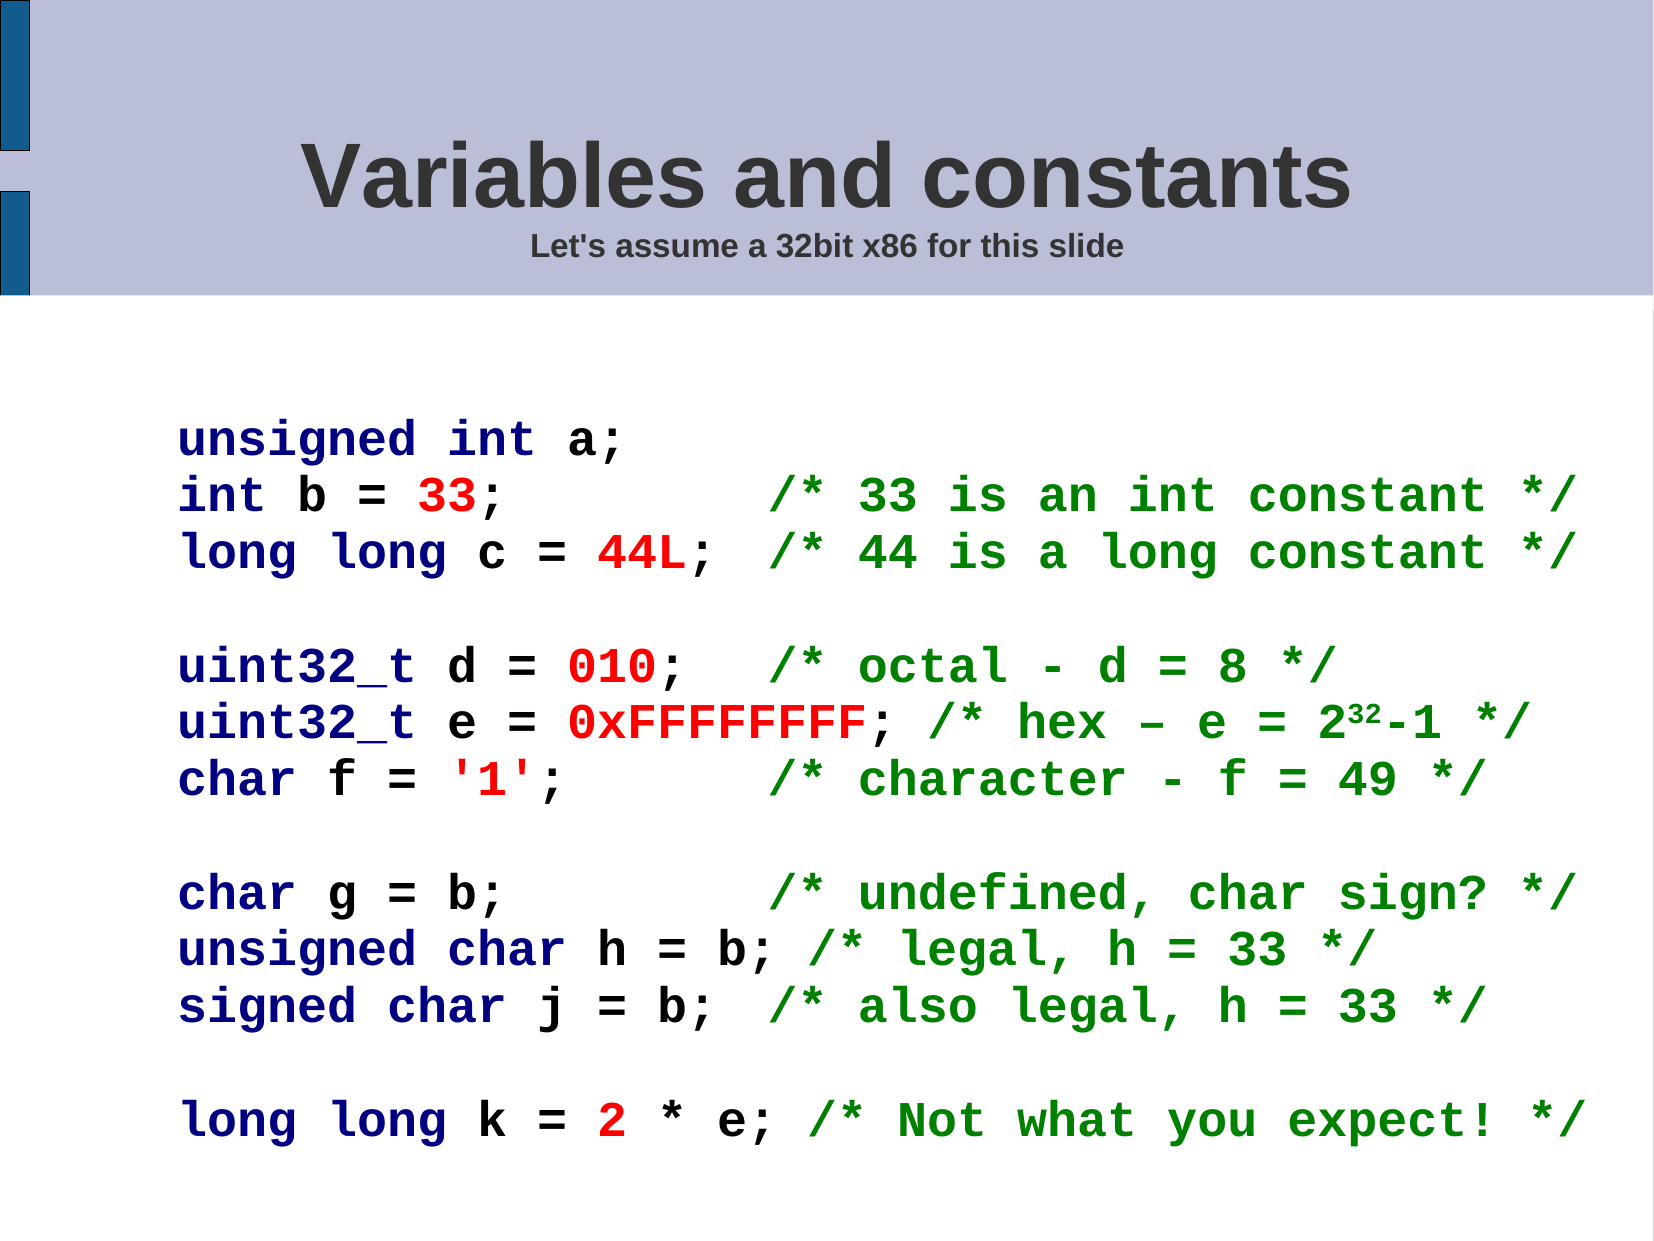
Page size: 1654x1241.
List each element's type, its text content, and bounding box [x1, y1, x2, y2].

title Variables and constants Let's assume a 32bit x86 for this slide [121, 91, 1534, 295]
text_box unsigned int a; int b = 33; /* 33 is an int constant */ long long c = 44L; /* 44 is a long constant */ uint32_t d = 010; /* octal - d = 8 */ uint32_t e = 0xFFFFFFFF; /* hex – e = 232-1 */ char f = '1'; /* character - f = 49 */ char g = b; /* undefined, char sign? */ unsigned char h = b; /* legal, h = 33 */ signed char j = b; /* also legal, h = 33 */ long long k = 2 * e; /* Not what you expect! */ [0, 295, 1654, 1241]
